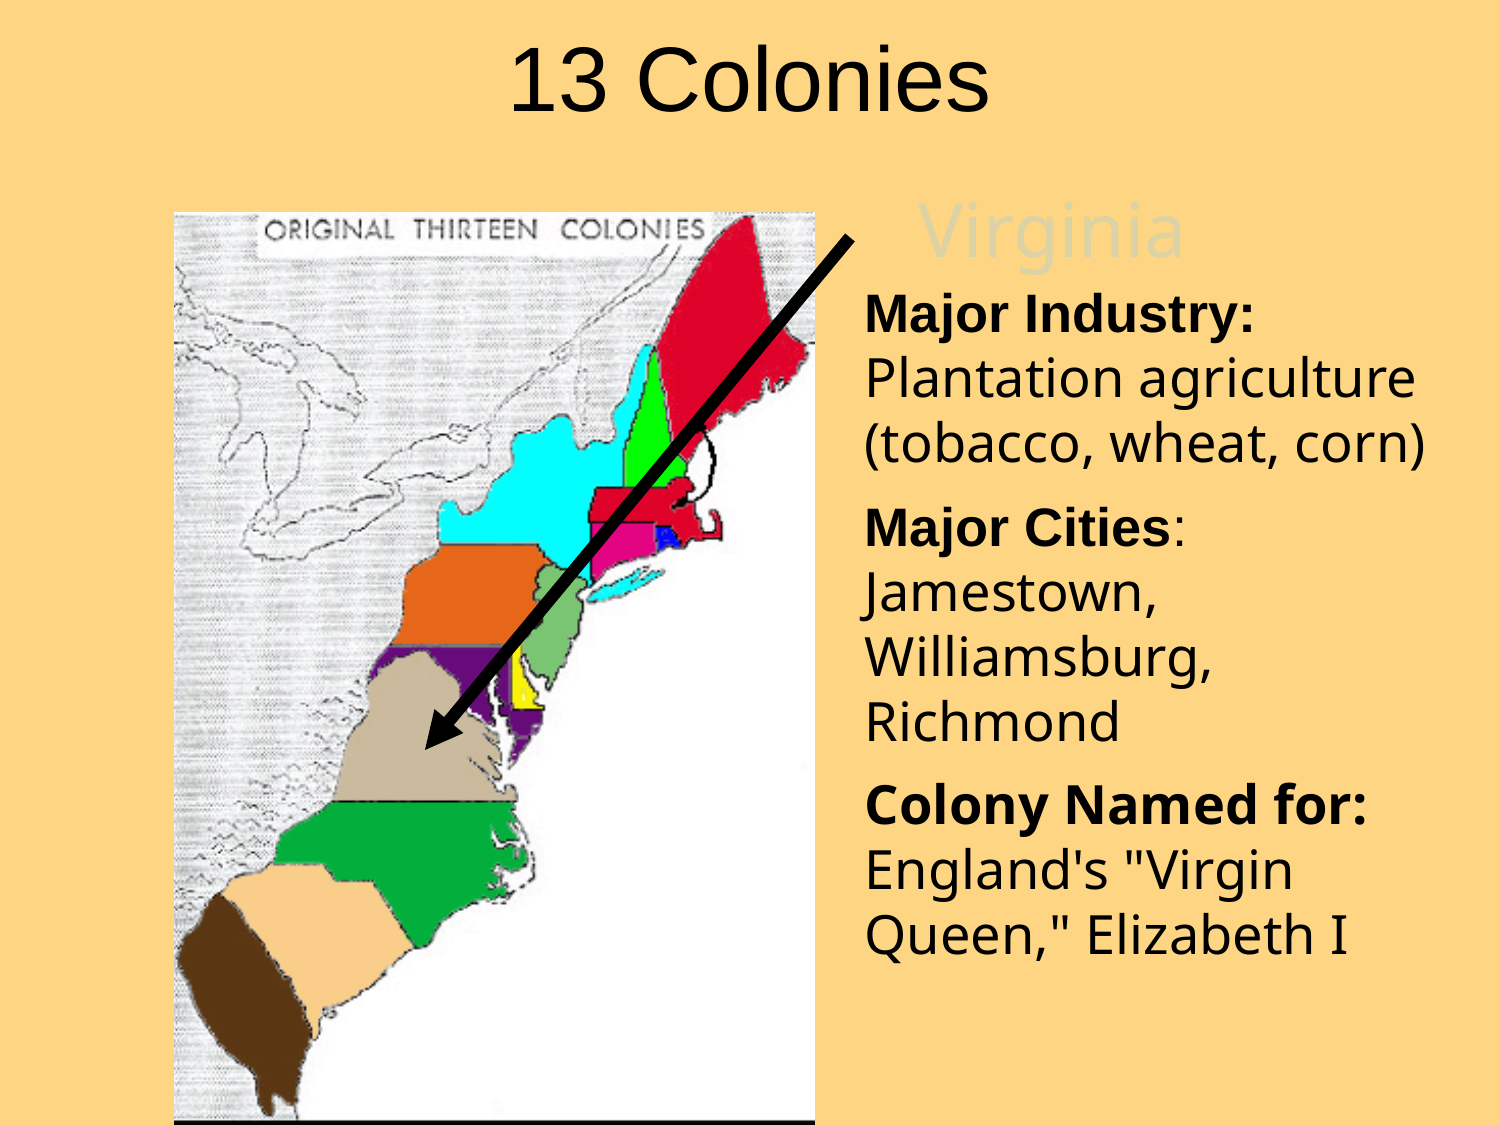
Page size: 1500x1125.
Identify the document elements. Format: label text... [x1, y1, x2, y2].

title 13 Colonies [75, 12, 1425, 200]
picture [174, 212, 815, 1125]
text_box Major Industry: Plantation agriculture (tobacco, wheat, corn) Major Cities: Jamestown, Williamsburg, Richmond Colony Named for: England's "Virgin Queen," Elizabeth I [849, 162, 1500, 983]
text_box Virginia [849, 174, 1275, 282]
